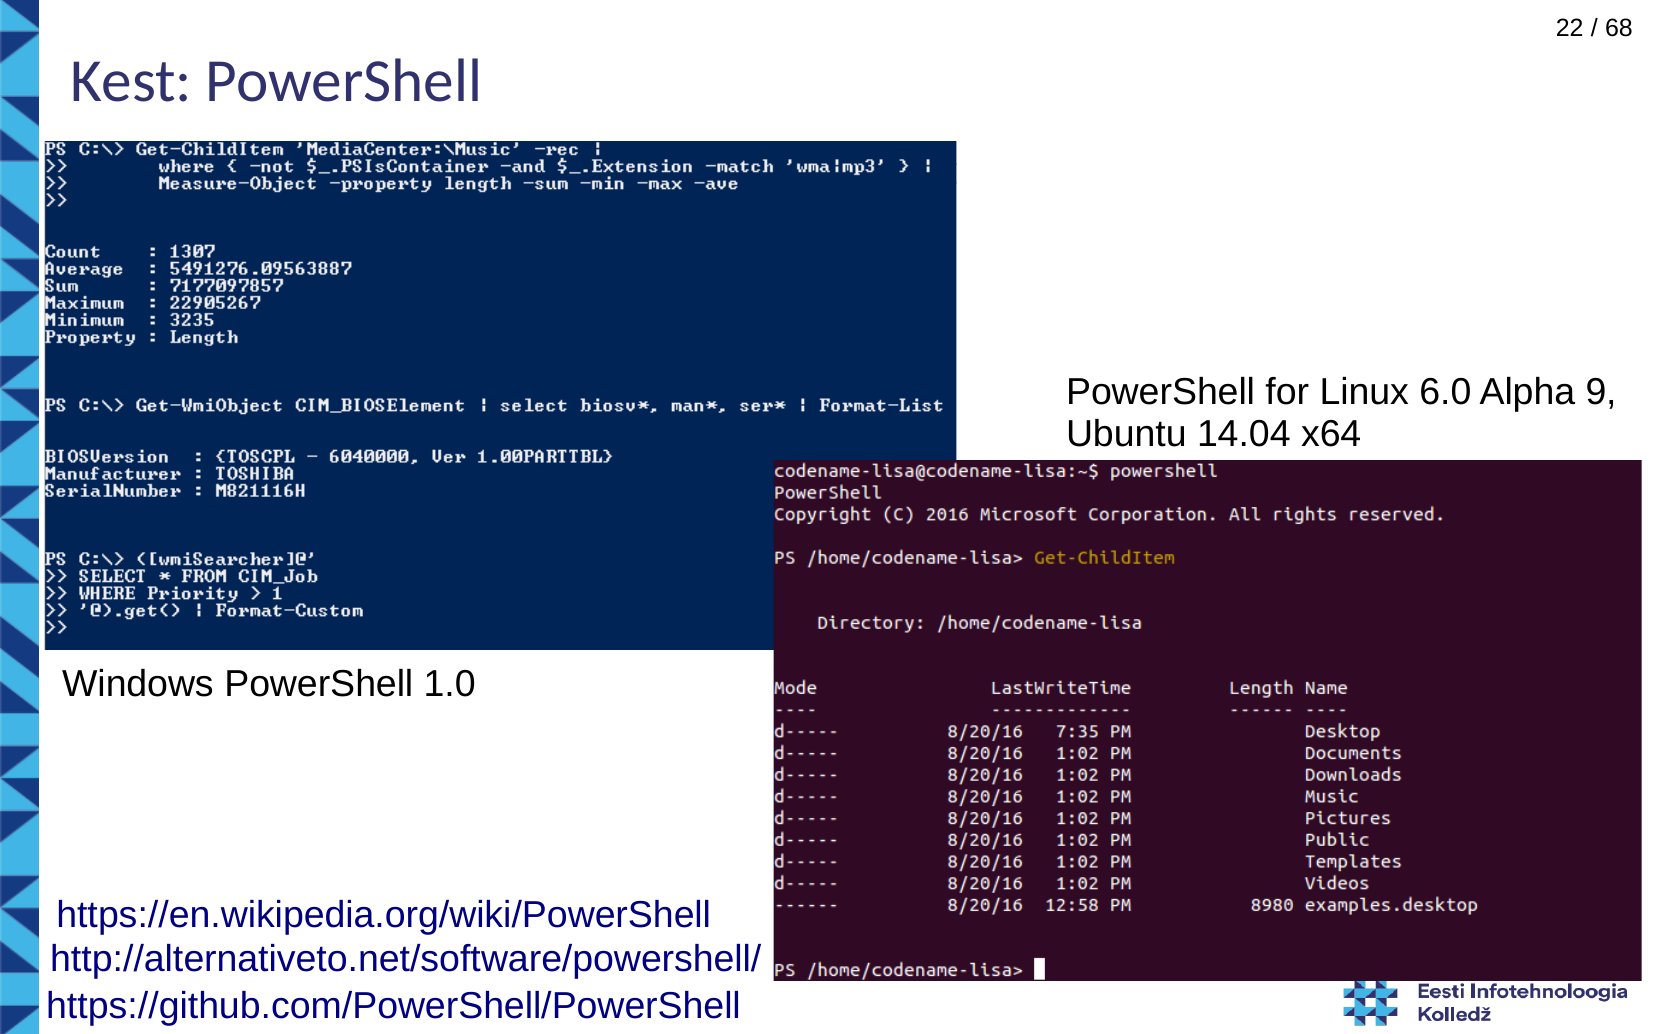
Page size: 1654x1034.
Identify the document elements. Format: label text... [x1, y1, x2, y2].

text_box http://alternativeto.net/software/powershell/ [35, 929, 777, 987]
text_box https://en.wikipedia.org/wiki/PowerShell [41, 885, 727, 943]
text_box PowerShell for Linux 6.0 Alpha 9, Ubuntu 14.04 x64 [1051, 362, 1642, 462]
title Kest: PowerShell [70, 41, 1630, 130]
text_box Windows PowerShell 1.0 [47, 655, 626, 713]
text_box https://github.com/PowerShell/PowerShell [31, 977, 756, 1034]
picture [44, 141, 1642, 981]
